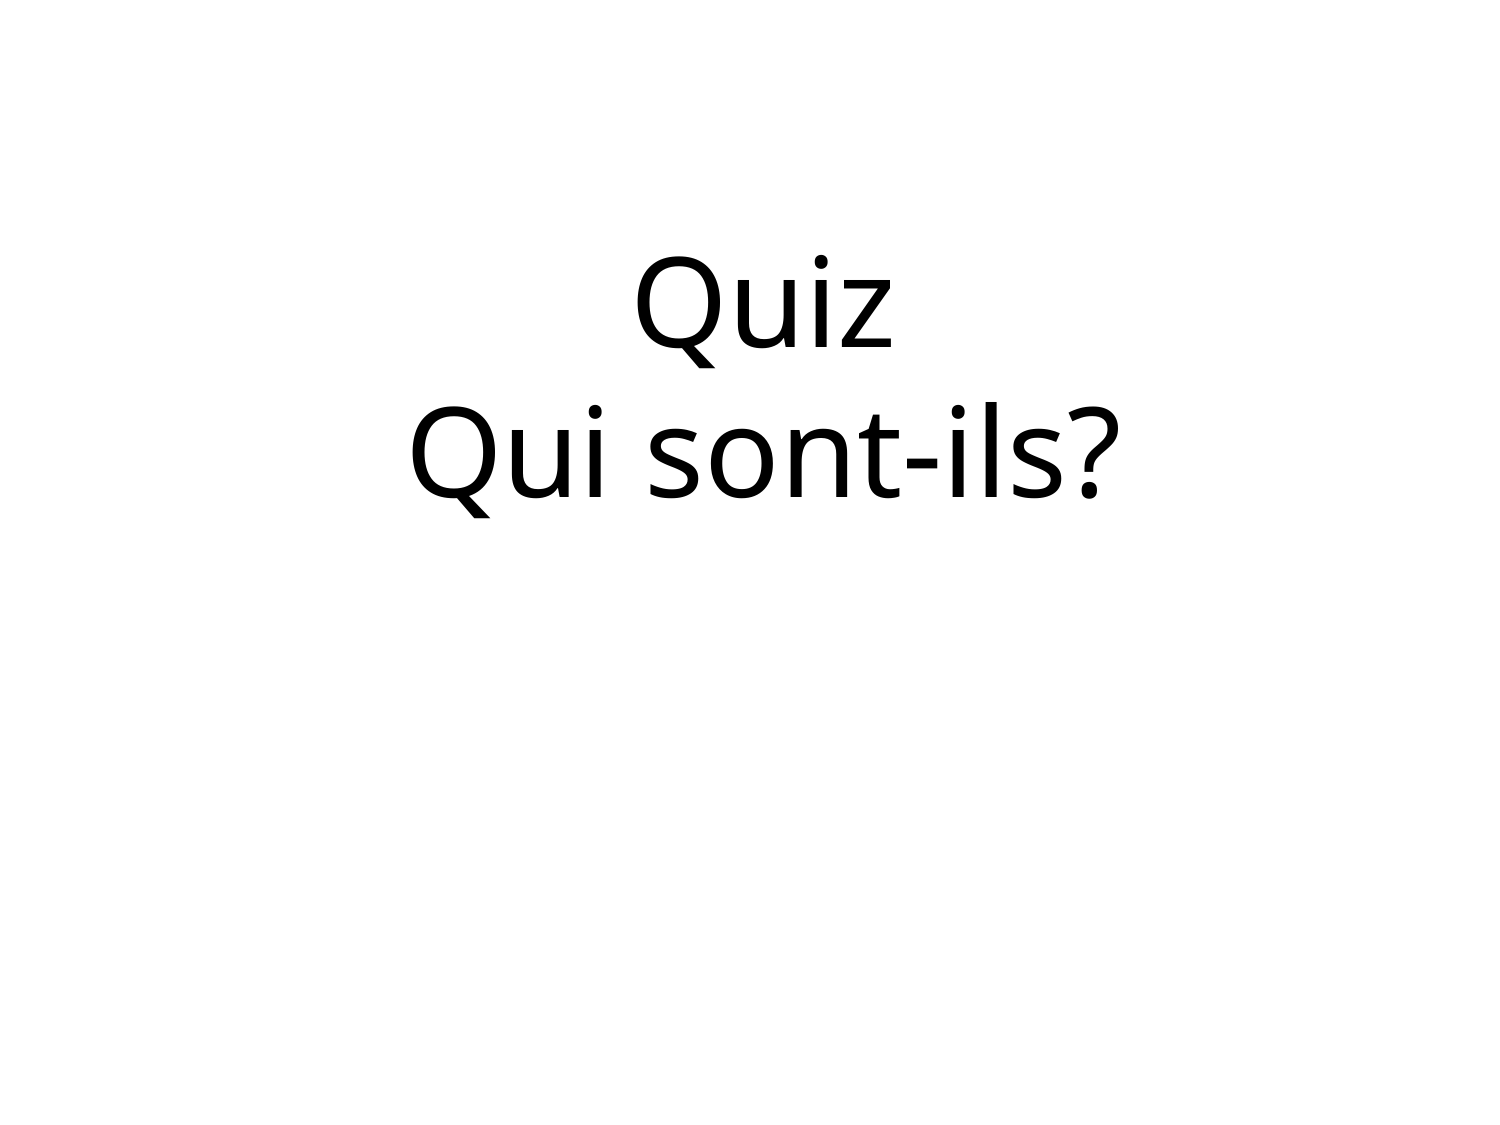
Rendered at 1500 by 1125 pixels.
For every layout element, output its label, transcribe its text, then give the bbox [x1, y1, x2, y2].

title Quiz Qui sont-ils? [88, 278, 1439, 467]
